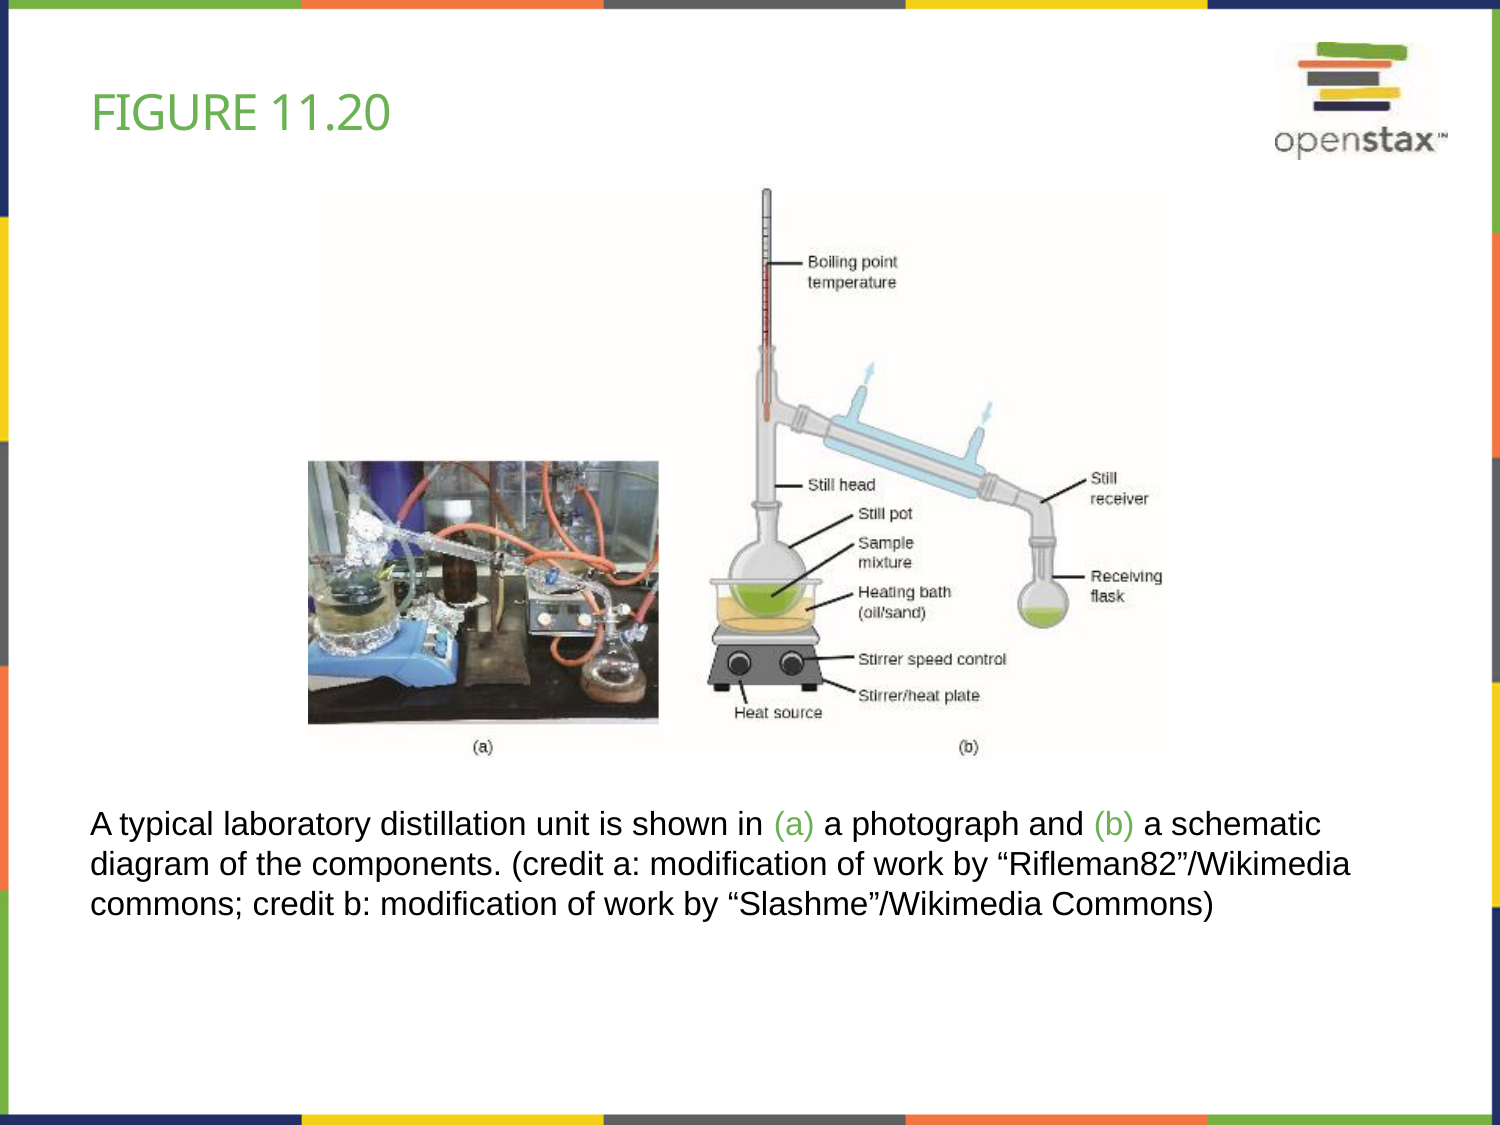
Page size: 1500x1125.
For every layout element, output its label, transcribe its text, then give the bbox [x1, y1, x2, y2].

title Figure 11.20 [75, 39, 1398, 148]
picture [0, 0, 1500, 1125]
list A typical laboratory distillation unit is shown in (a) a photograph and (b) a schematic diagram of the components. (credit a: modification of work by “Rifleman82”/Wikimedia commons; credit b: modification of work by “Slashme”/Wikimedia Commons) [75, 794, 1398, 986]
